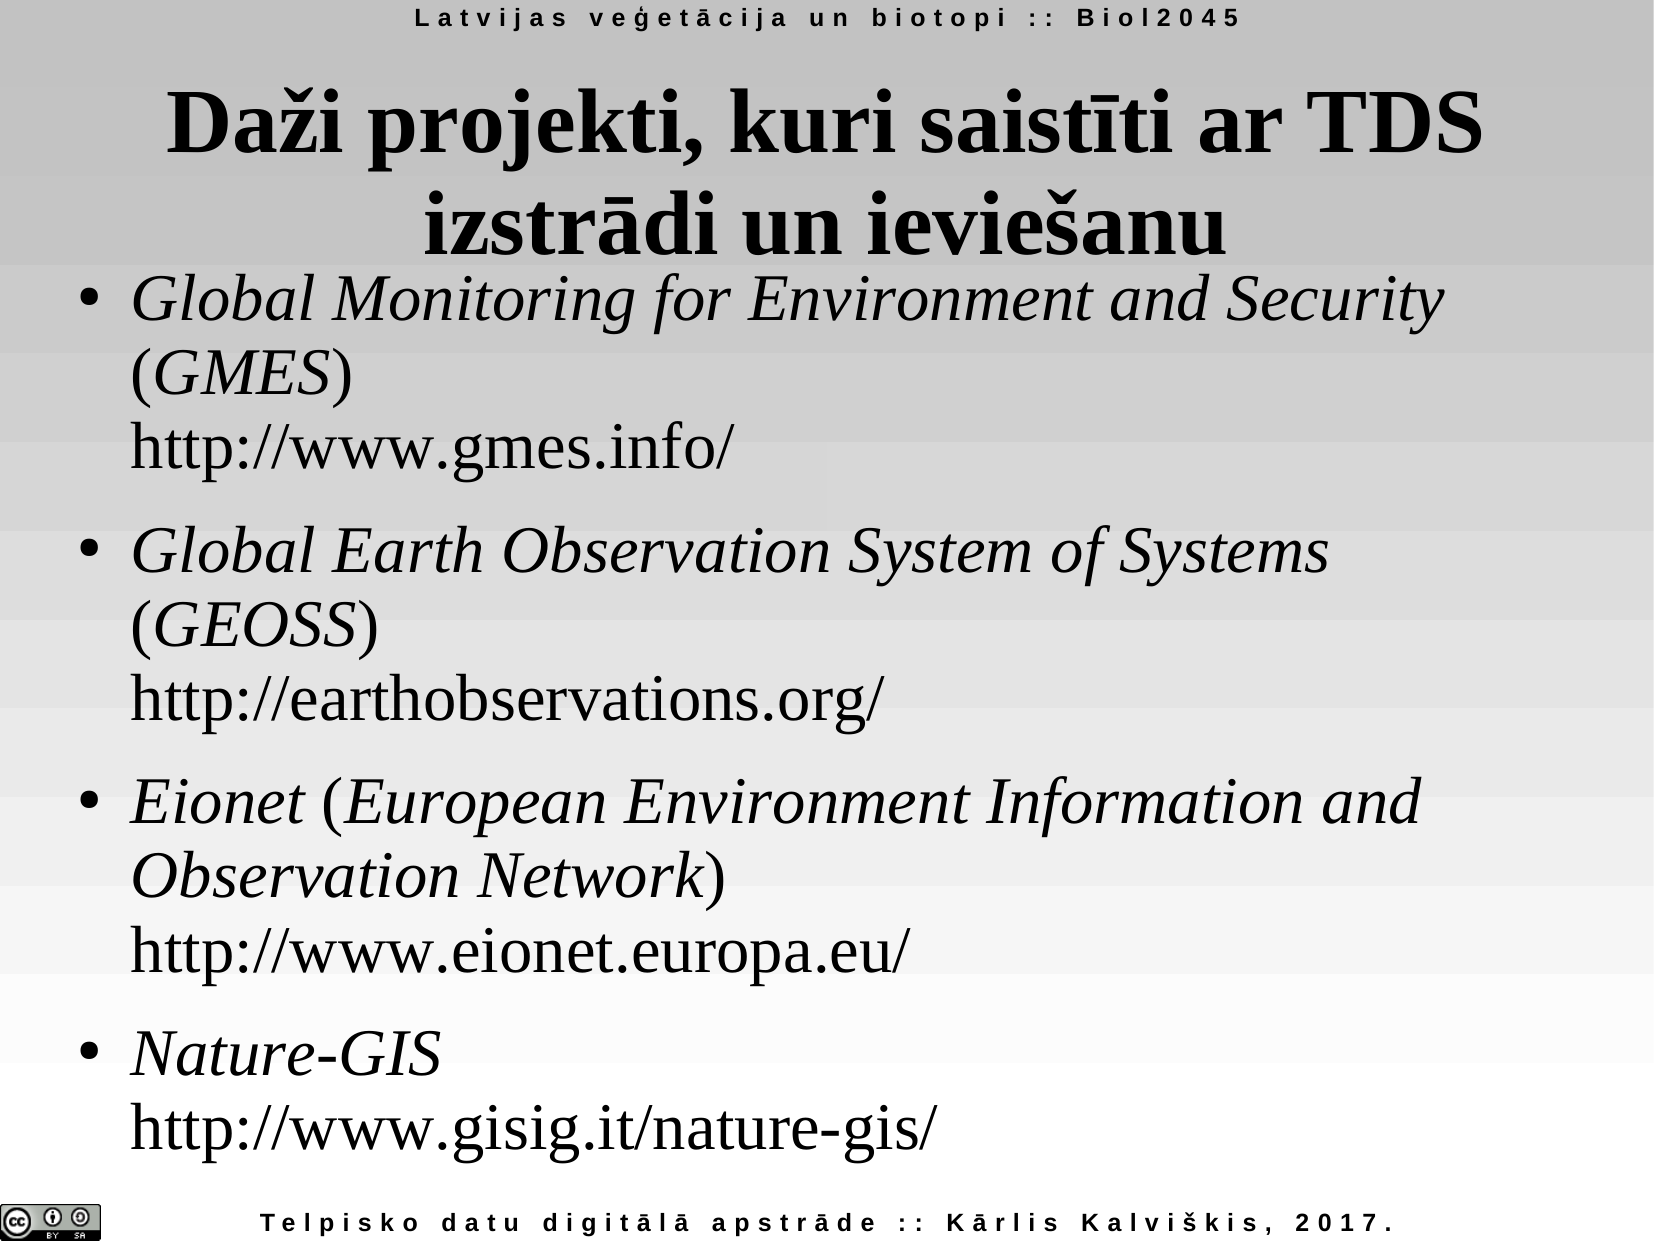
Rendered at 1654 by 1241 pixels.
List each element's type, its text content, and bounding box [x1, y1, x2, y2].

list Global Monitoring for Environment and Security (GMES) http://www.gmes.info/ Global Earth Observation System of Systems (GEOSS) http://earthobservations.org/ Eionet (European Environment Information and Observation Network) http://www.eionet.europa.eu/ Nature-GIS http://www.gisig.it/nature-gis/ [59, 261, 1596, 1175]
title Daži projekti, kuri saistīti ar TDS izstrādi un ieviešanu [29, 49, 1625, 296]
picture [0, 0, 1654, 1241]
